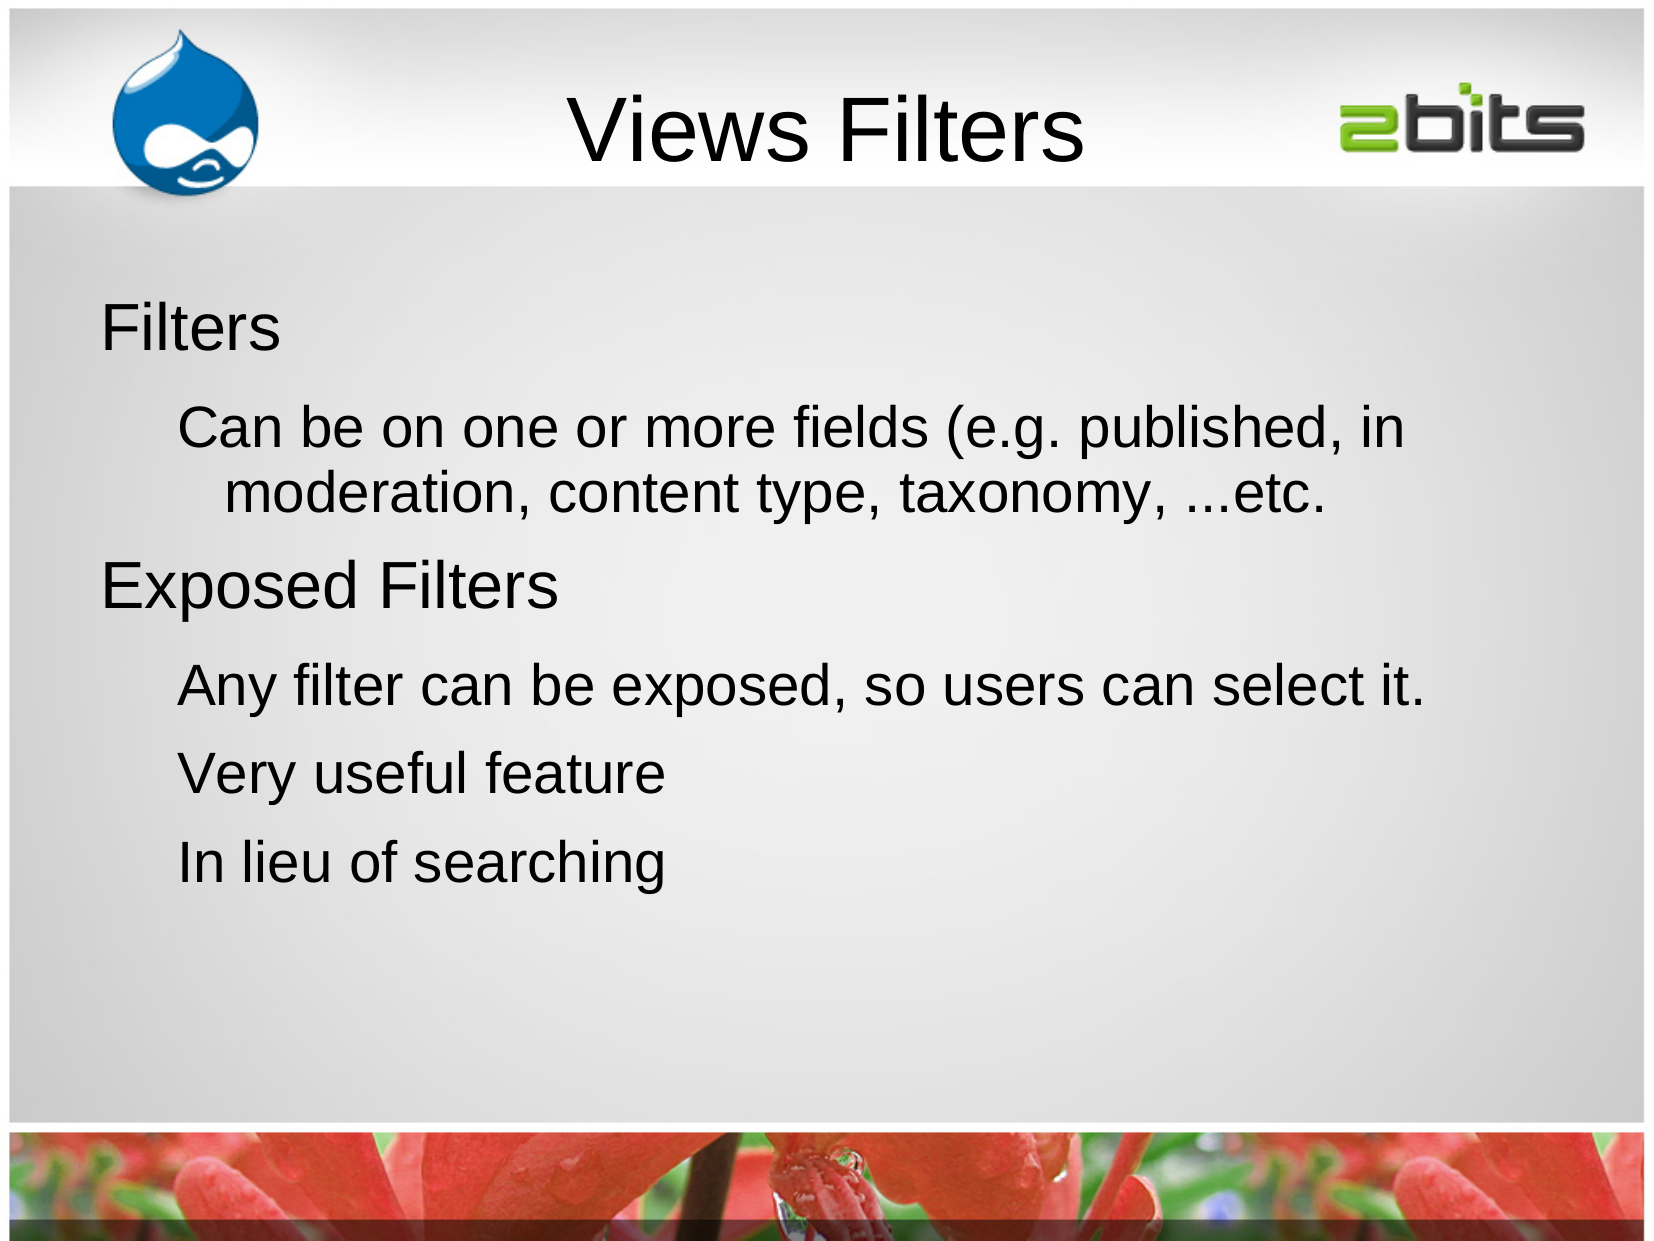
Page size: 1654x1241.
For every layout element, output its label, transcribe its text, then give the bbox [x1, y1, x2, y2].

list Filters Can be on one or more fields (e.g. published, in moderation, content type, taxonomy, ...etc. Exposed Filters Any filter can be exposed, so users can select it. Very useful feature In lieu of searching [82, 290, 1571, 1094]
title Views Filters [82, 33, 1571, 226]
picture [0, 0, 1654, 1241]
